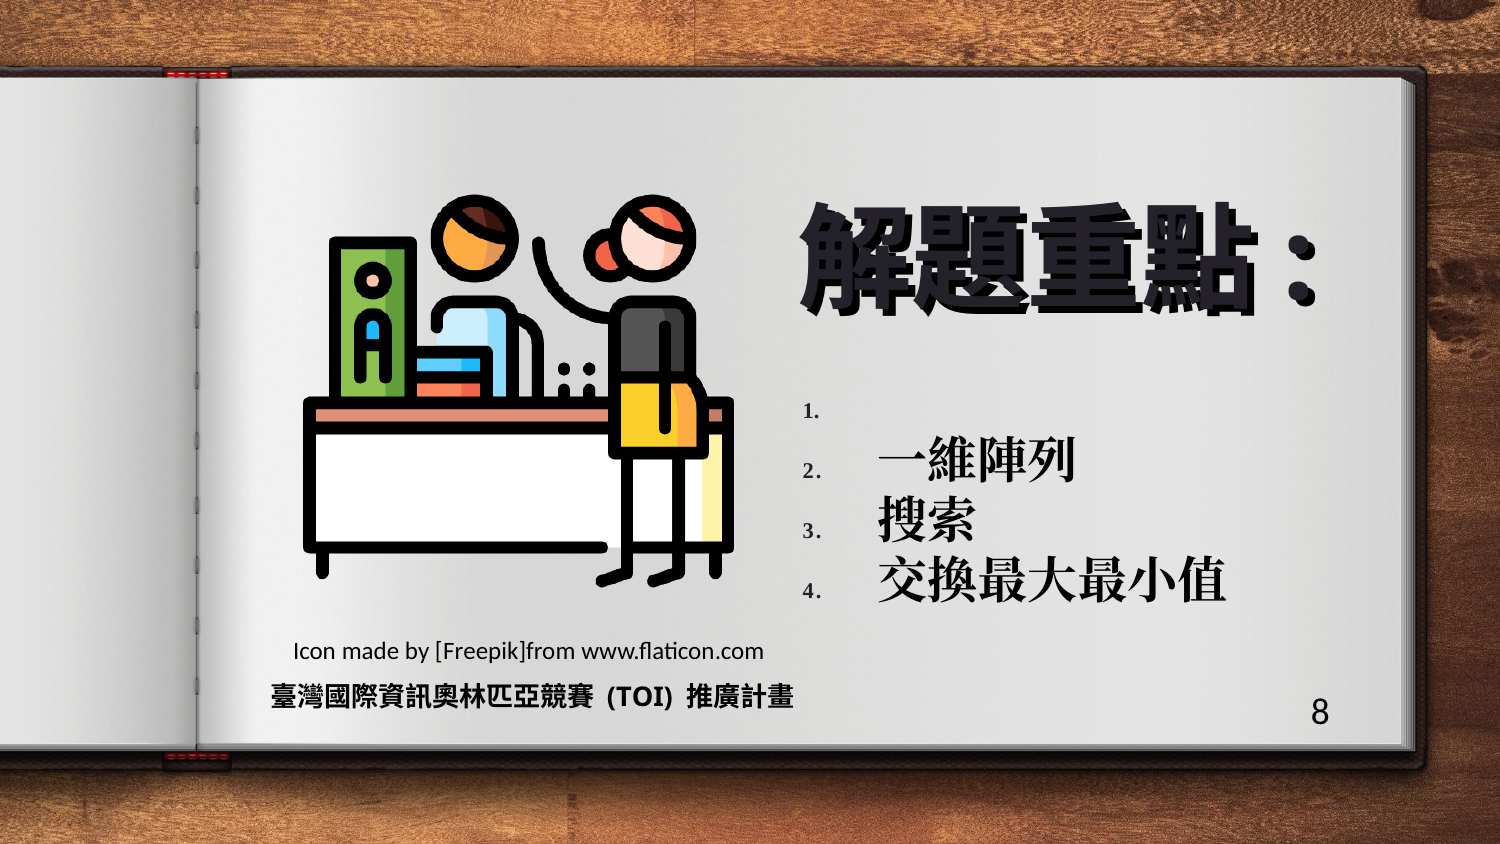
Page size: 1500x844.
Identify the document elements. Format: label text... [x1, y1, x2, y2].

subtitle 一維陣列 搜索 交換最大最小值 [787, 353, 1341, 627]
title 解題重點: [782, 146, 1313, 338]
text_box Icon made by [Freepik]from www.flaticon.com [278, 627, 867, 672]
text_box [1295, 672, 1386, 737]
picture [303, 175, 734, 606]
